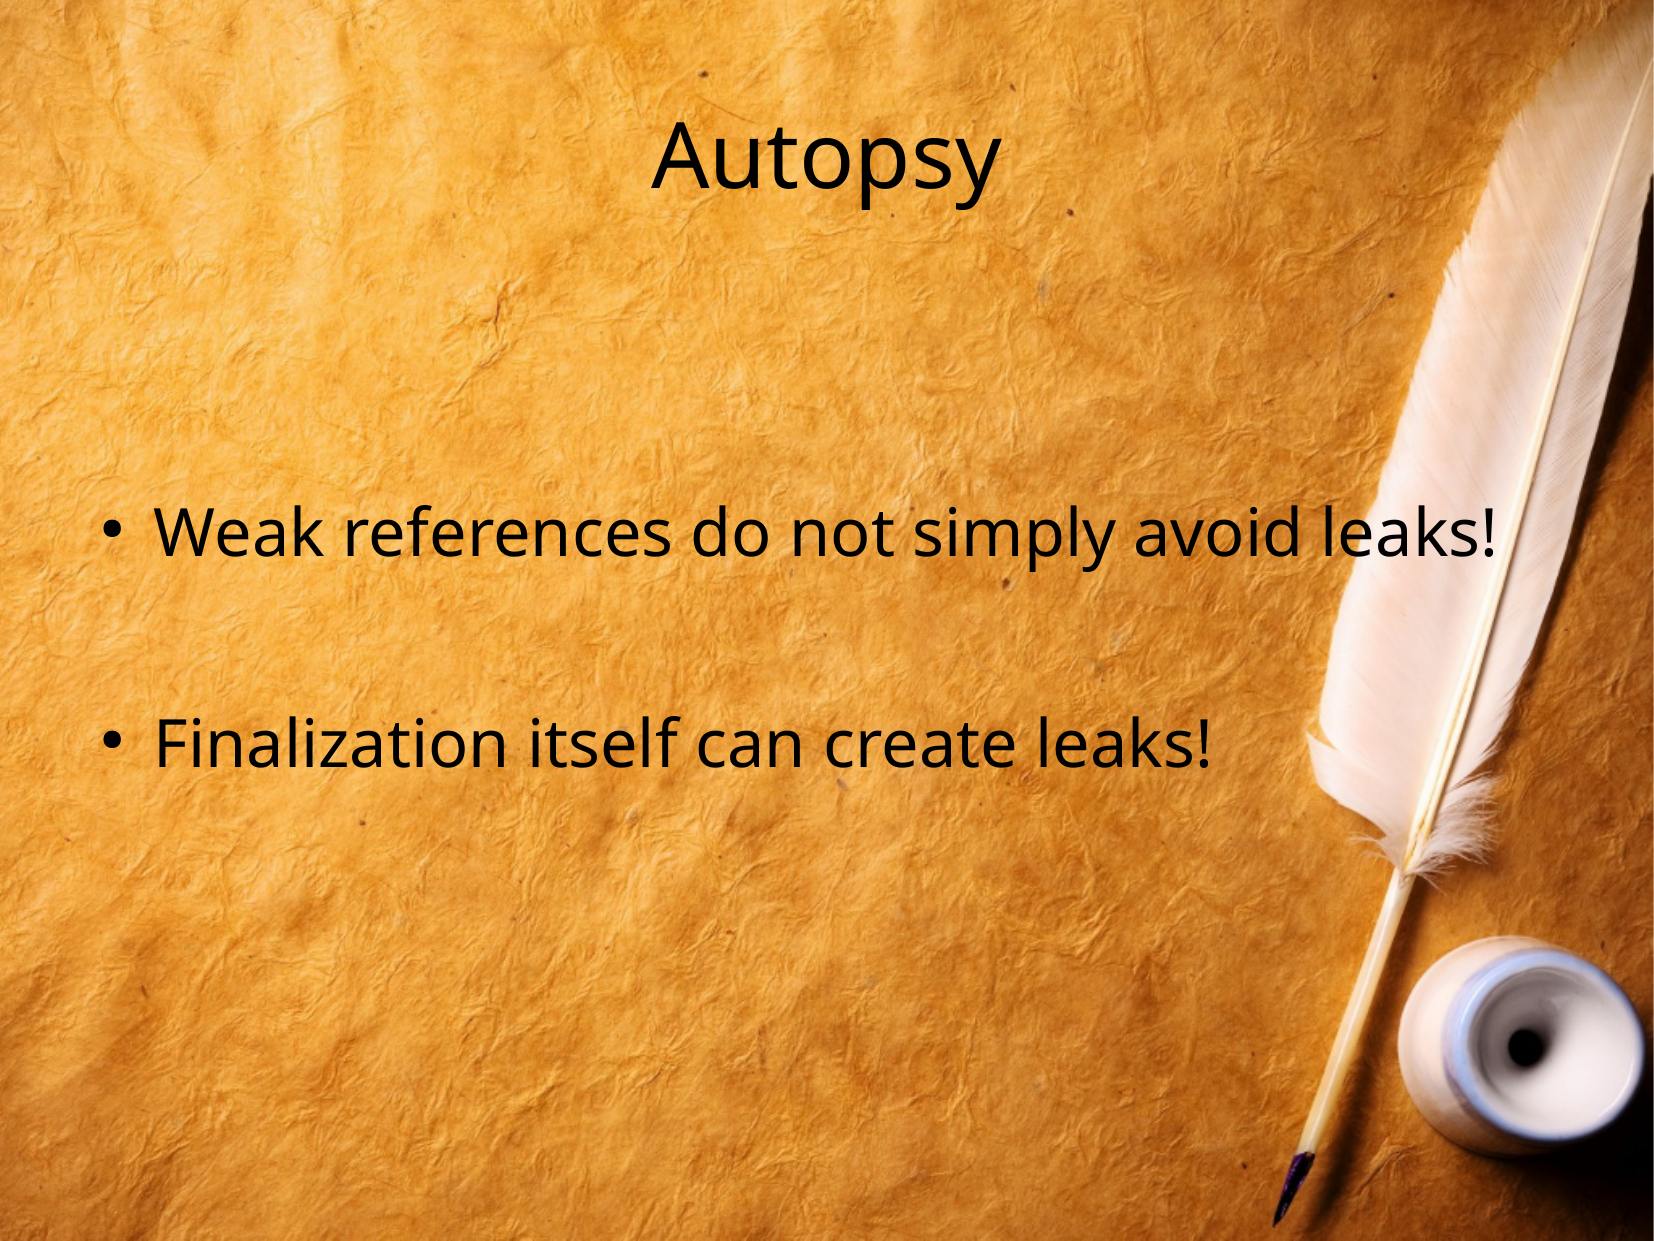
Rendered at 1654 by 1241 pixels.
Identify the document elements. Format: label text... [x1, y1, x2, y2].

list Weak references do not simply avoid leaks! Finalization itself can create leaks! [82, 290, 1571, 1158]
title Autopsy [82, 49, 1571, 257]
picture [0, 0, 1654, 1241]
